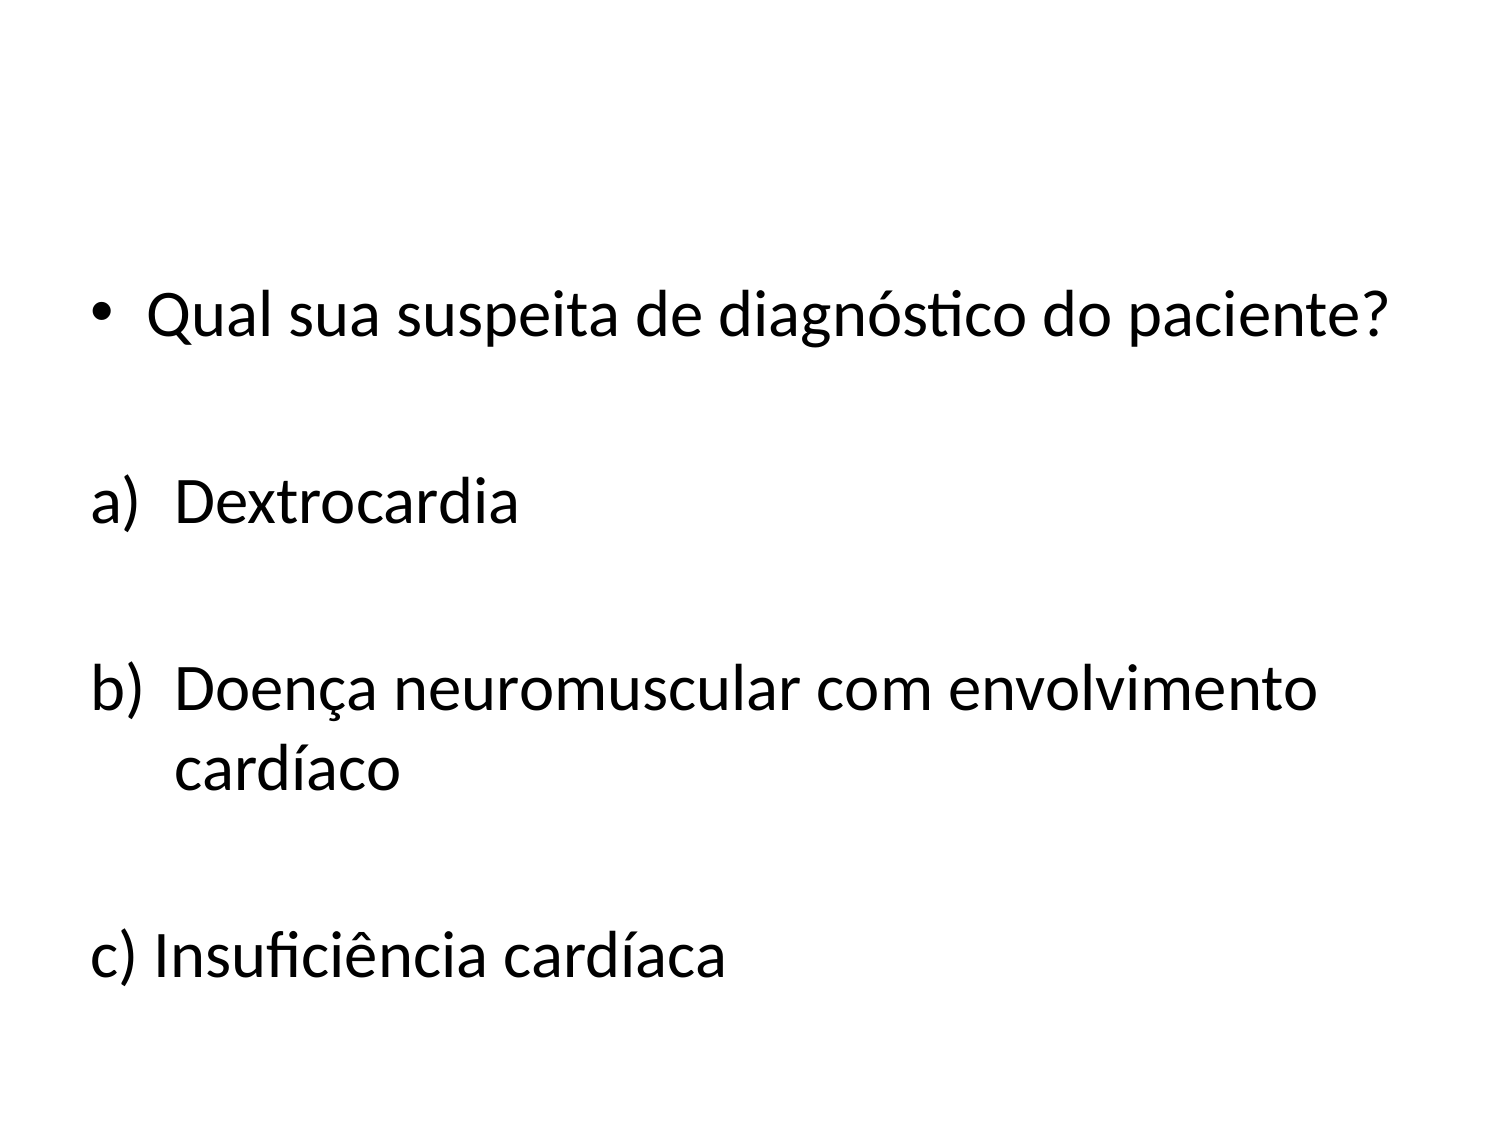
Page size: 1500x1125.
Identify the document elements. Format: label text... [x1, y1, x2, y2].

list Qual sua suspeita de diagnóstico do paciente? Dextrocardia Doença neuromuscular com envolvimento cardíaco c) Insuficiência cardíaca [75, 262, 1425, 1005]
